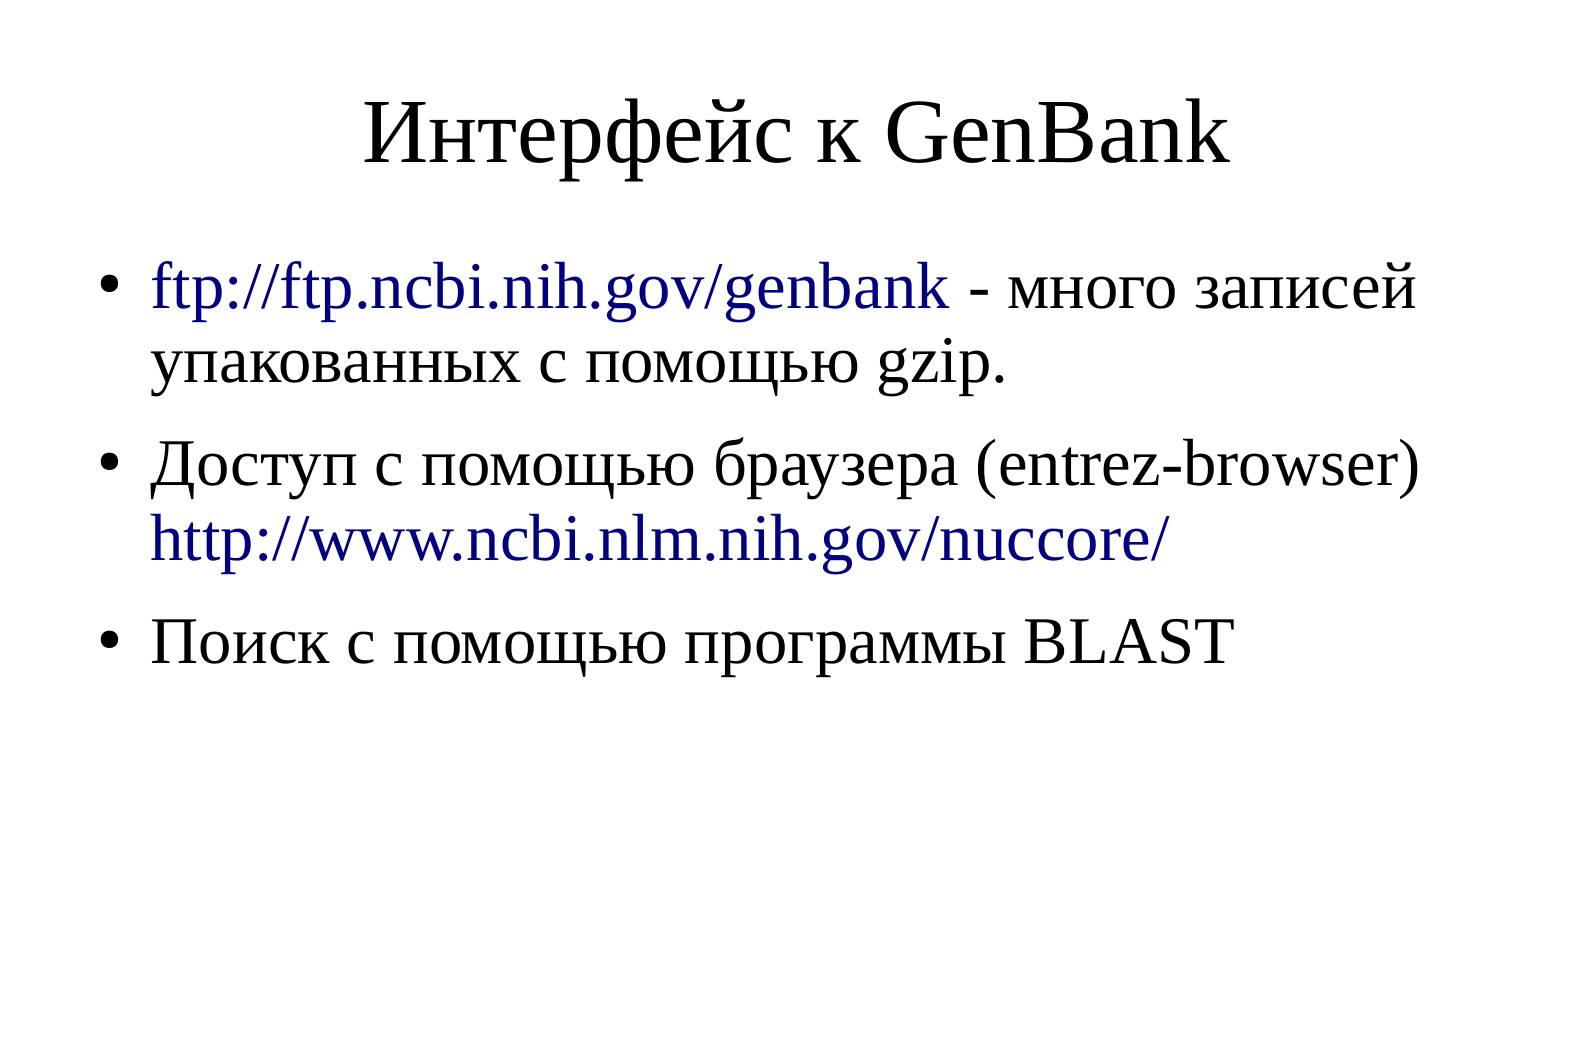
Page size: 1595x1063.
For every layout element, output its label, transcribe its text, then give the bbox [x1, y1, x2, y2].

title Интерфейс к GenBank [79, 42, 1515, 220]
list ftp://ftp.ncbi.nih.gov/genbank - много записей упакованных с помощью gzip. Доступ с помощью браузера (entrez-browser) http://www.ncbi.nlm.nih.gov/nuccore/ Поиск с помощью программы BLAST [79, 248, 1515, 936]
